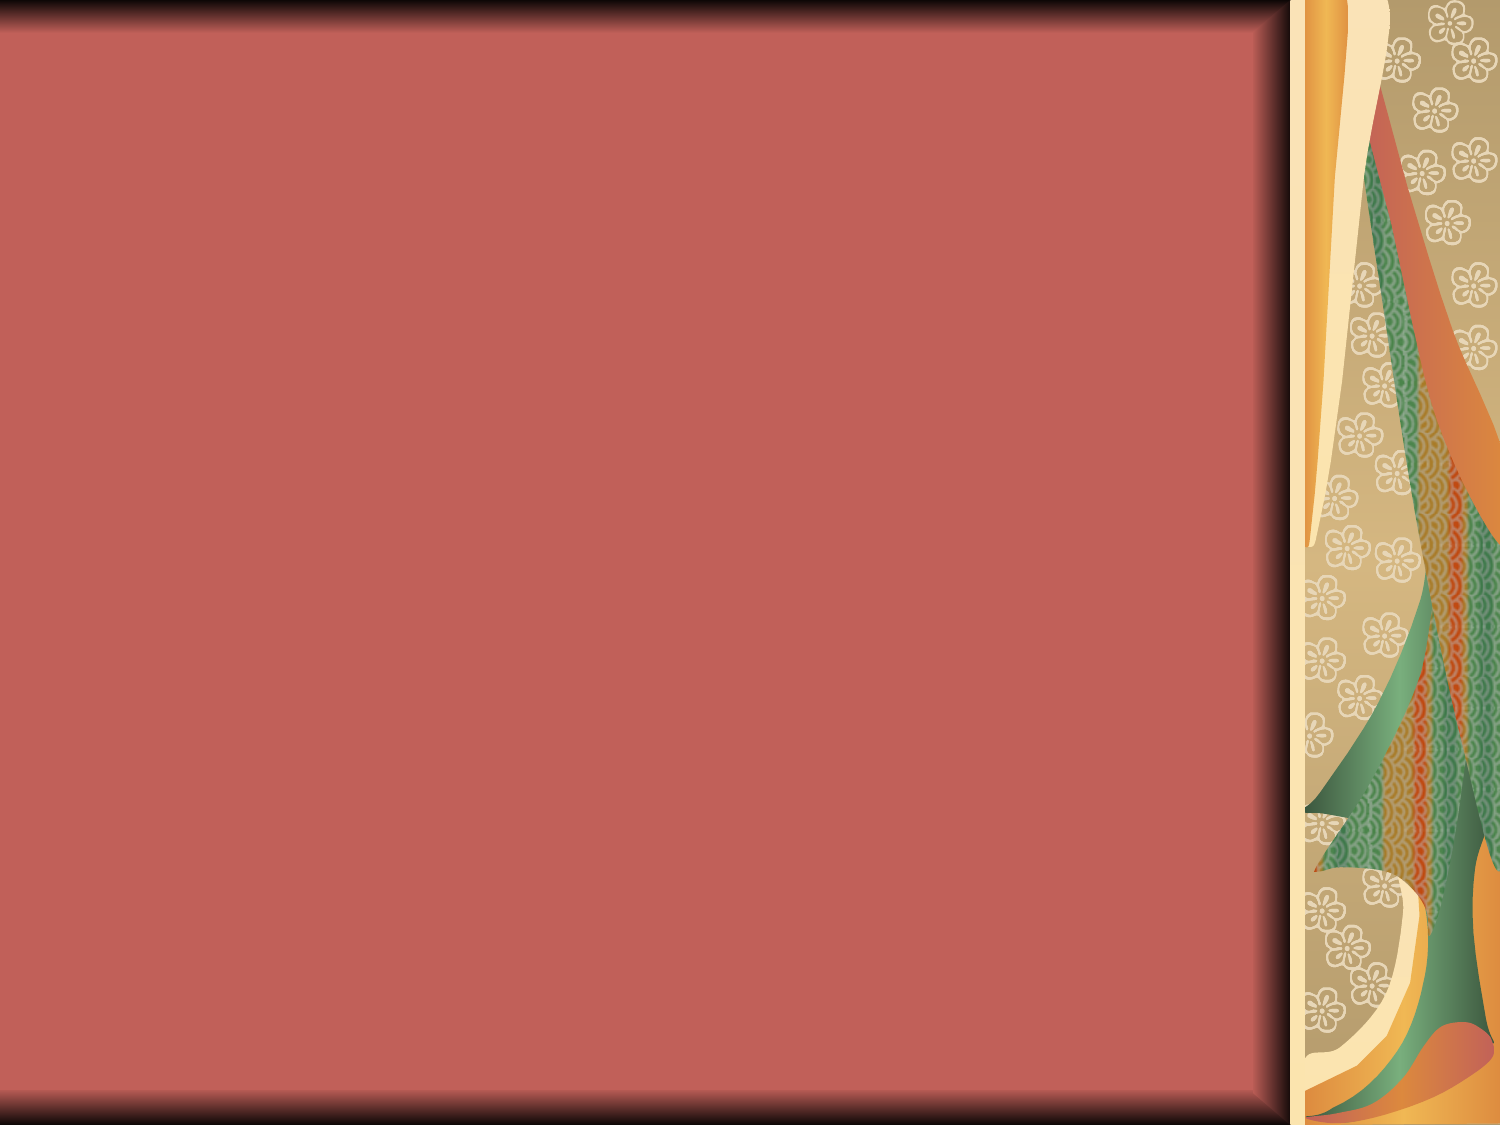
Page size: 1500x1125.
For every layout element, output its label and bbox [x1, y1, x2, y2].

picture [1313, 145, 1500, 937]
